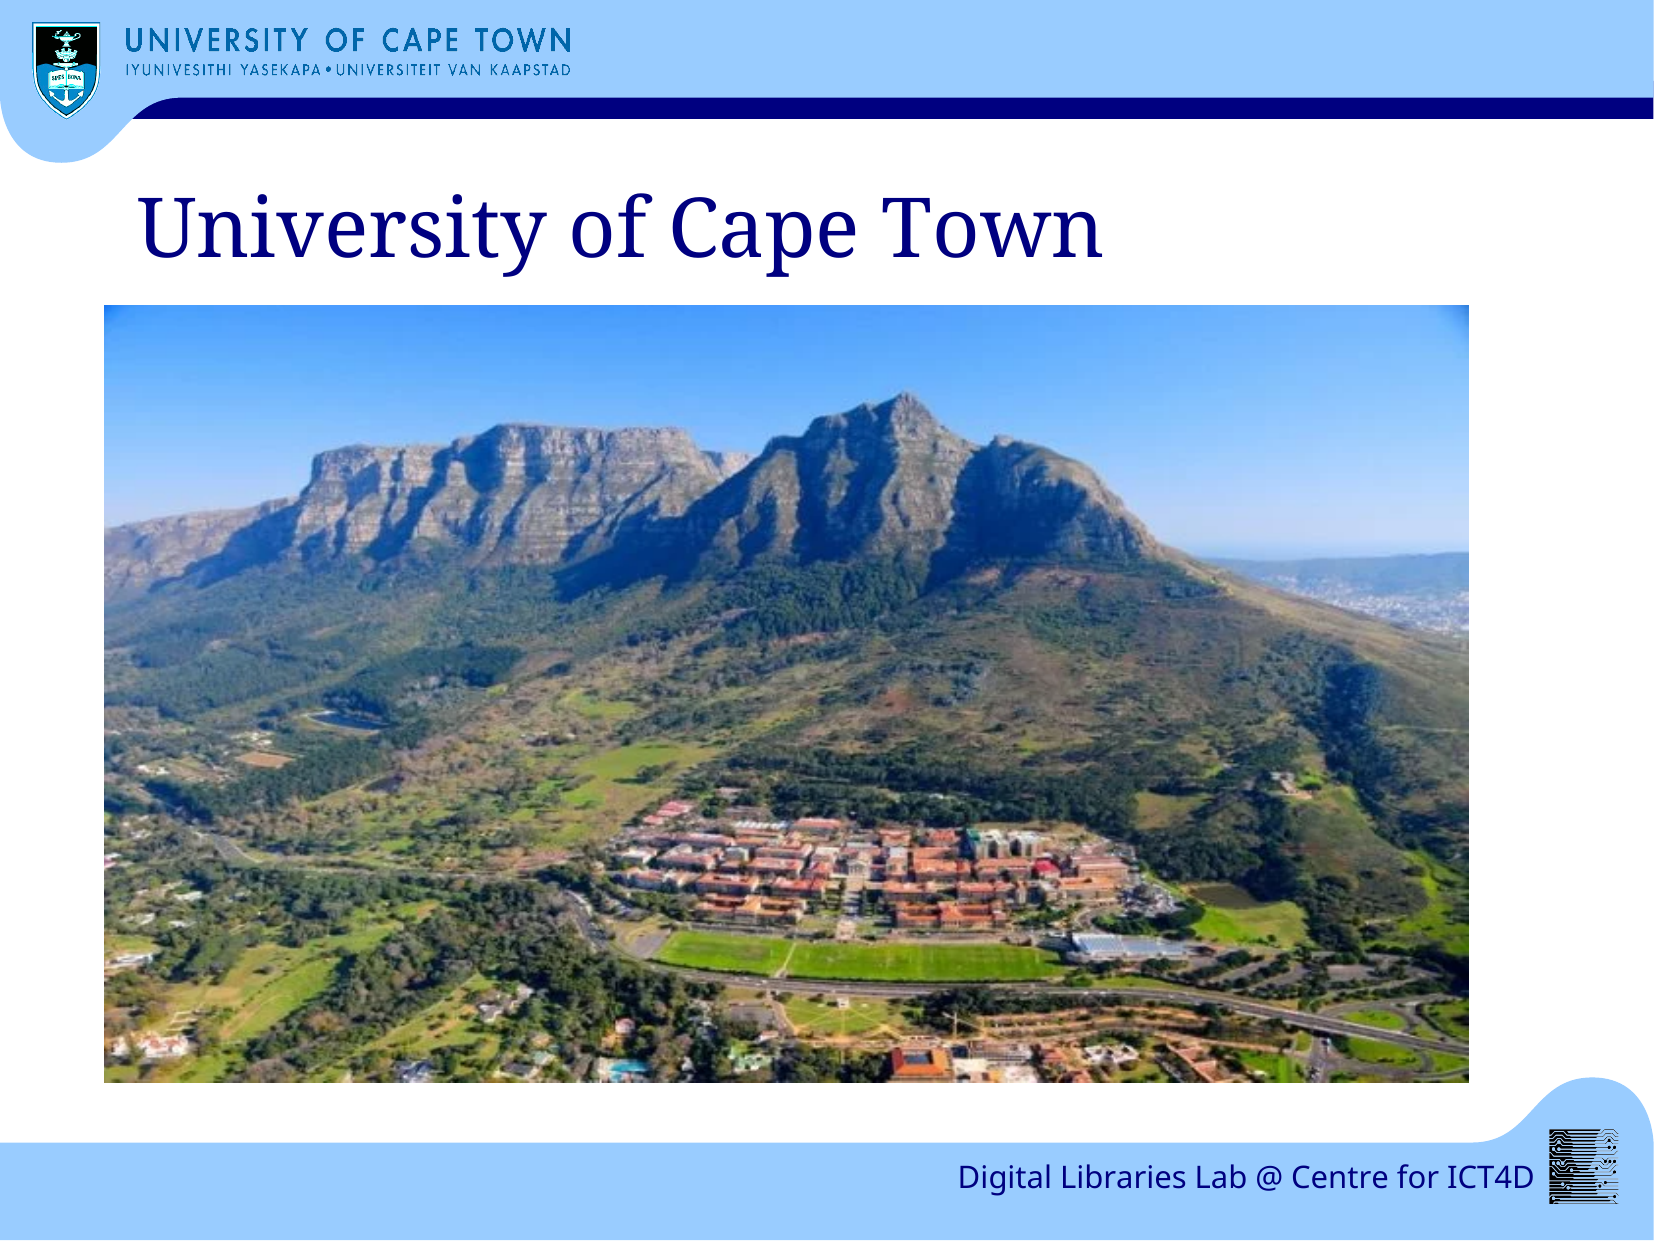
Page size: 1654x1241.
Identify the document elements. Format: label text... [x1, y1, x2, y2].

picture [104, 305, 1469, 1083]
picture [1549, 1129, 1619, 1204]
picture [32, 22, 101, 120]
picture [122, 25, 573, 78]
title University of Cape Town [137, 155, 1598, 296]
